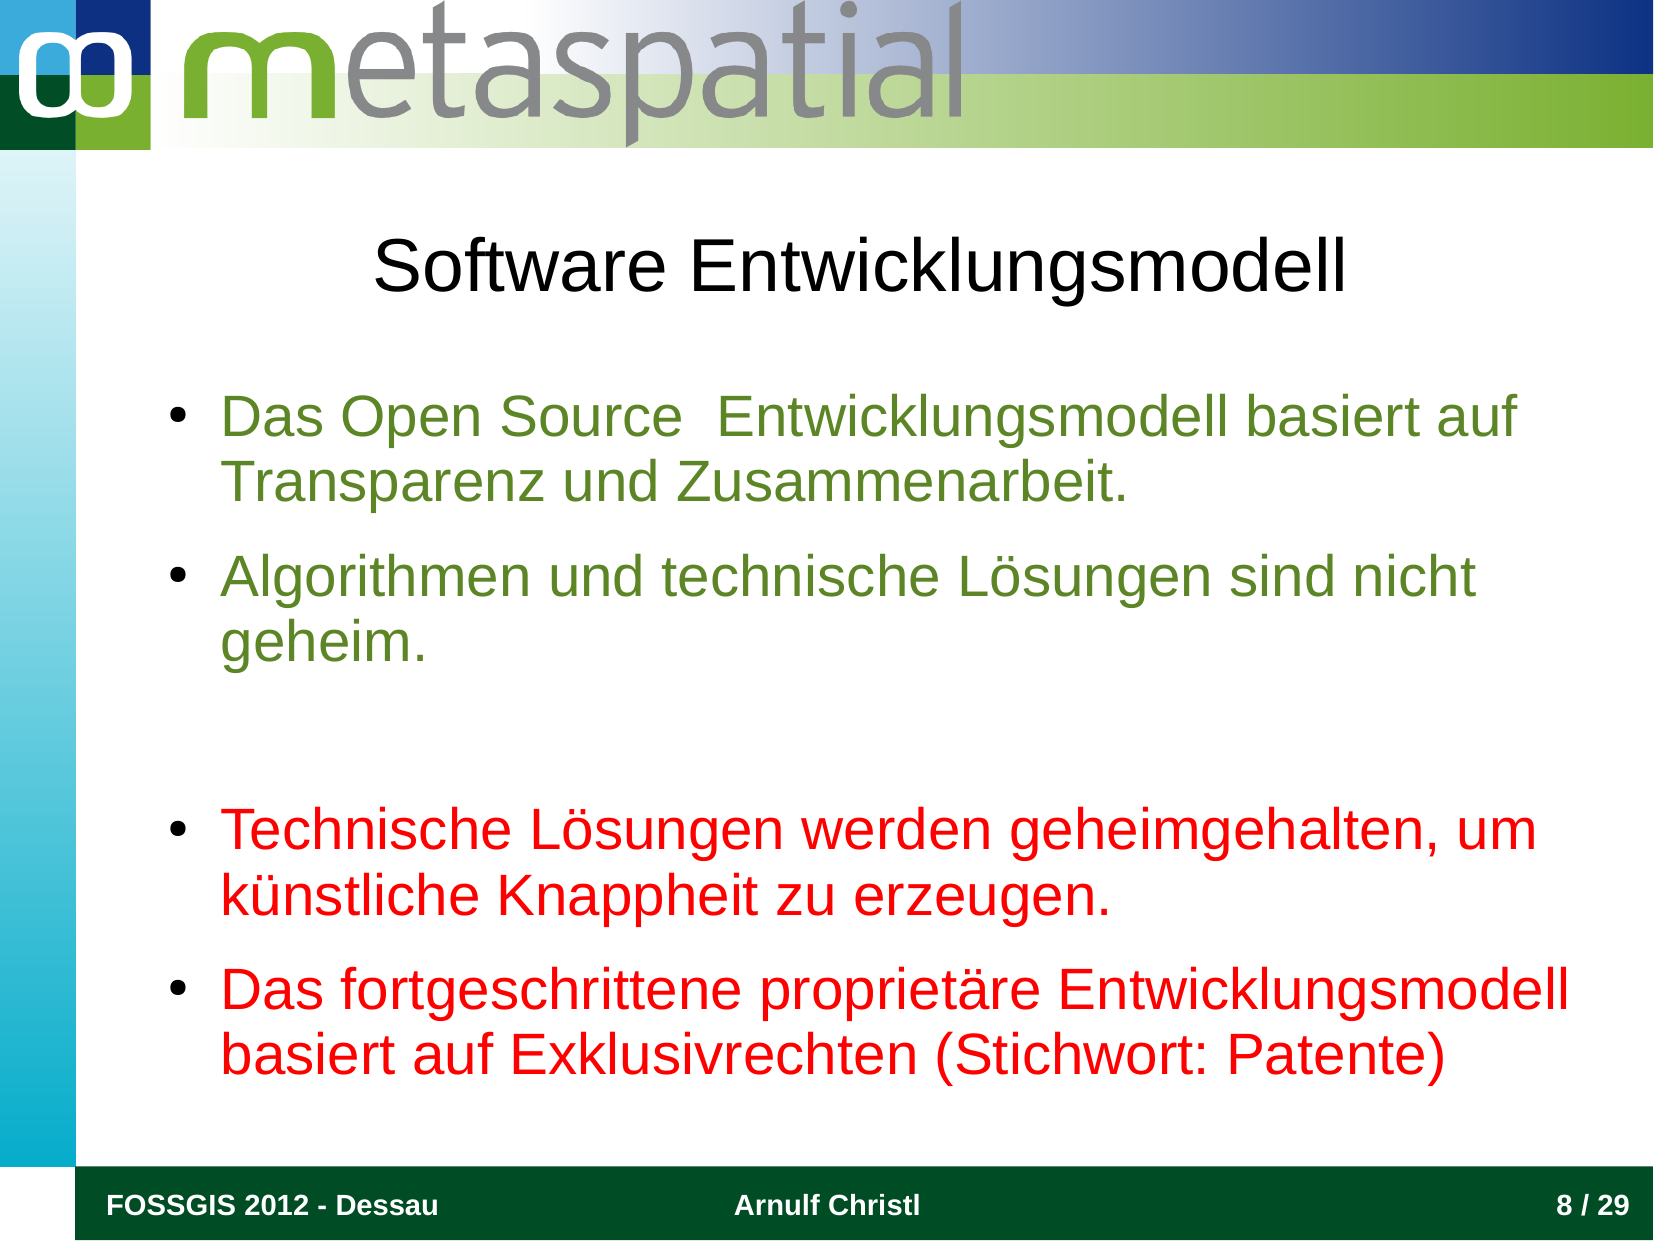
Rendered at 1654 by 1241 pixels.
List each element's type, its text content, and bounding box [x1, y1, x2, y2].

title Software Entwicklungsmodell [150, 161, 1571, 369]
picture [0, 0, 961, 150]
list Das Open Source Entwicklungsmodell basiert auf Transparenz und Zusammenarbeit. Algorithmen und technische Lösungen sind nicht geheim. Technische Lösungen werden geheimgehalten, um künstliche Knappheit zu erzeugen. Das fortgeschrittene proprietäre Entwicklungsmodell basiert auf Exklusivrechten (Stichwort: Patente) [150, 383, 1613, 1126]
